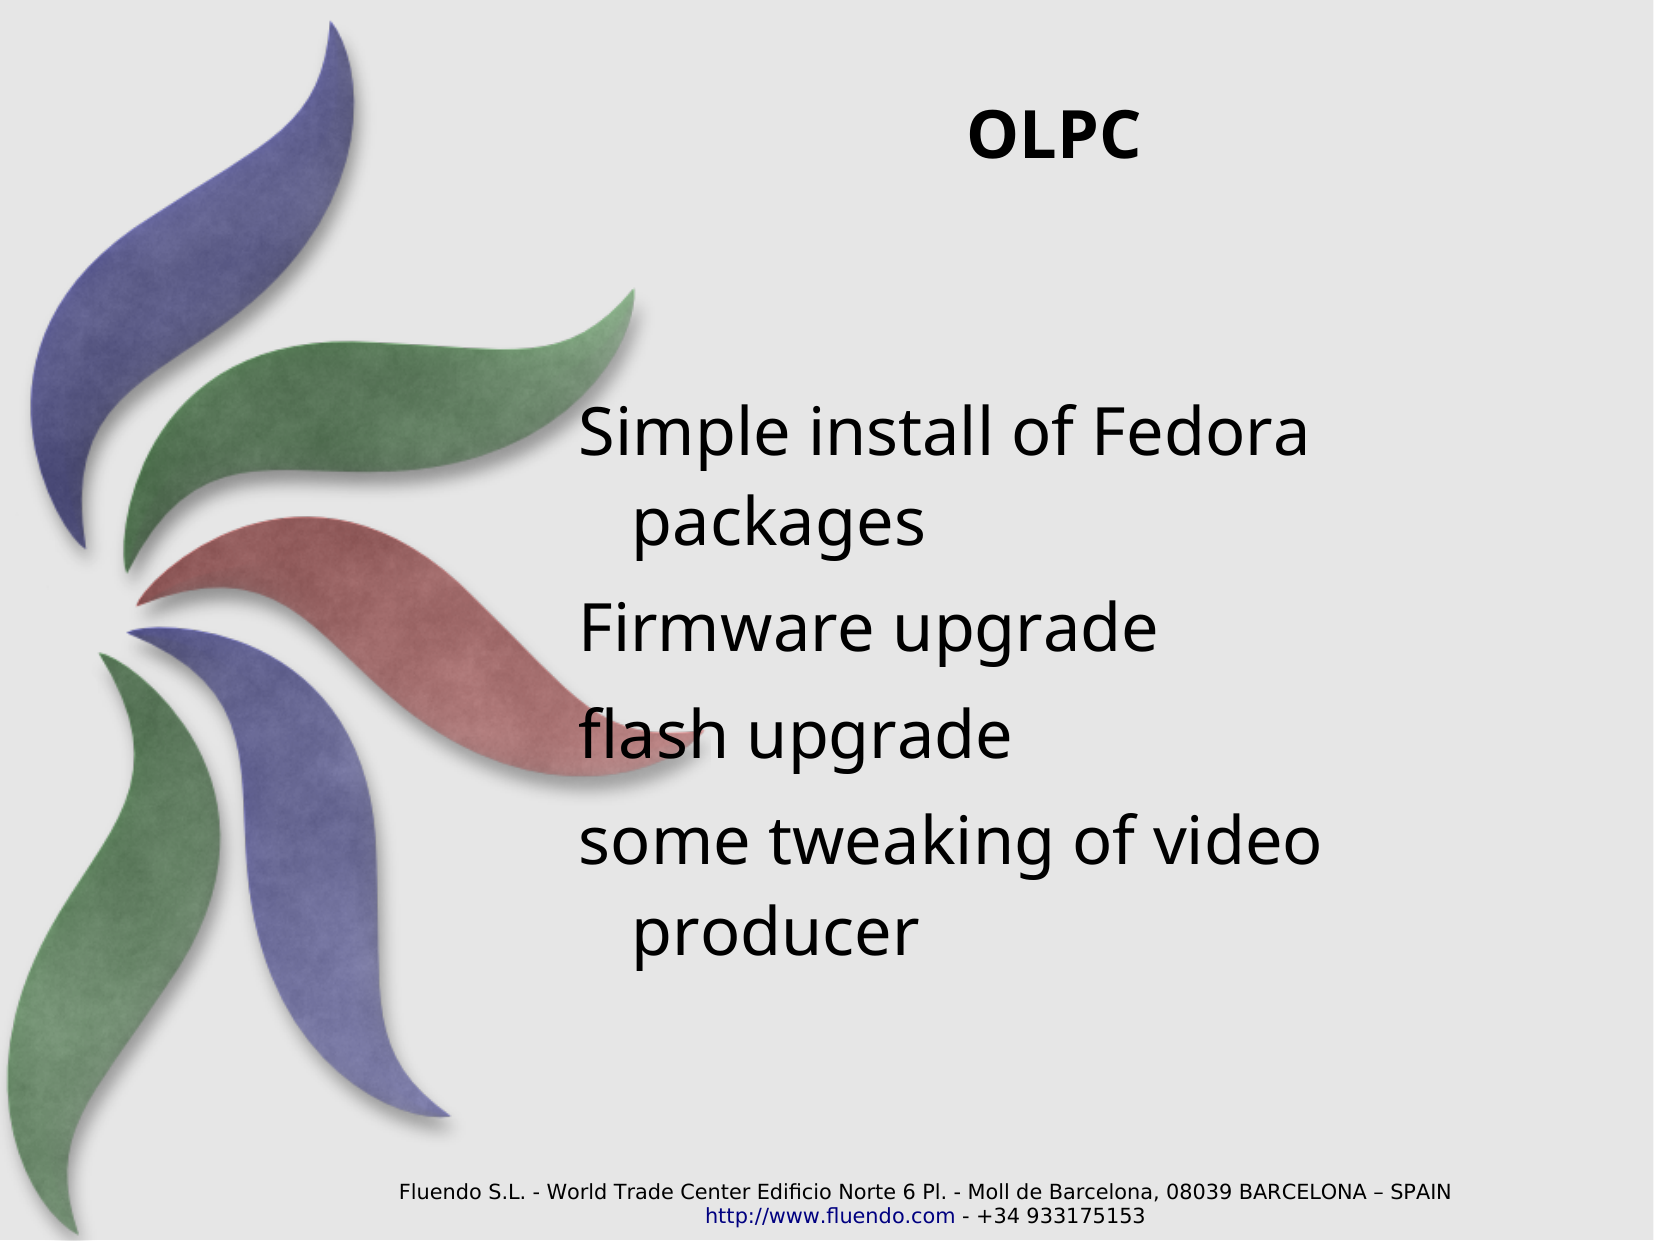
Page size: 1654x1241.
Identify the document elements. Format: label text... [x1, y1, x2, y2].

title OLPC [560, 58, 1595, 207]
list Simple install of Fedora packages Firmware upgrade flash upgrade some tweaking of video producer [560, 236, 1595, 1123]
picture [0, 0, 711, 1241]
